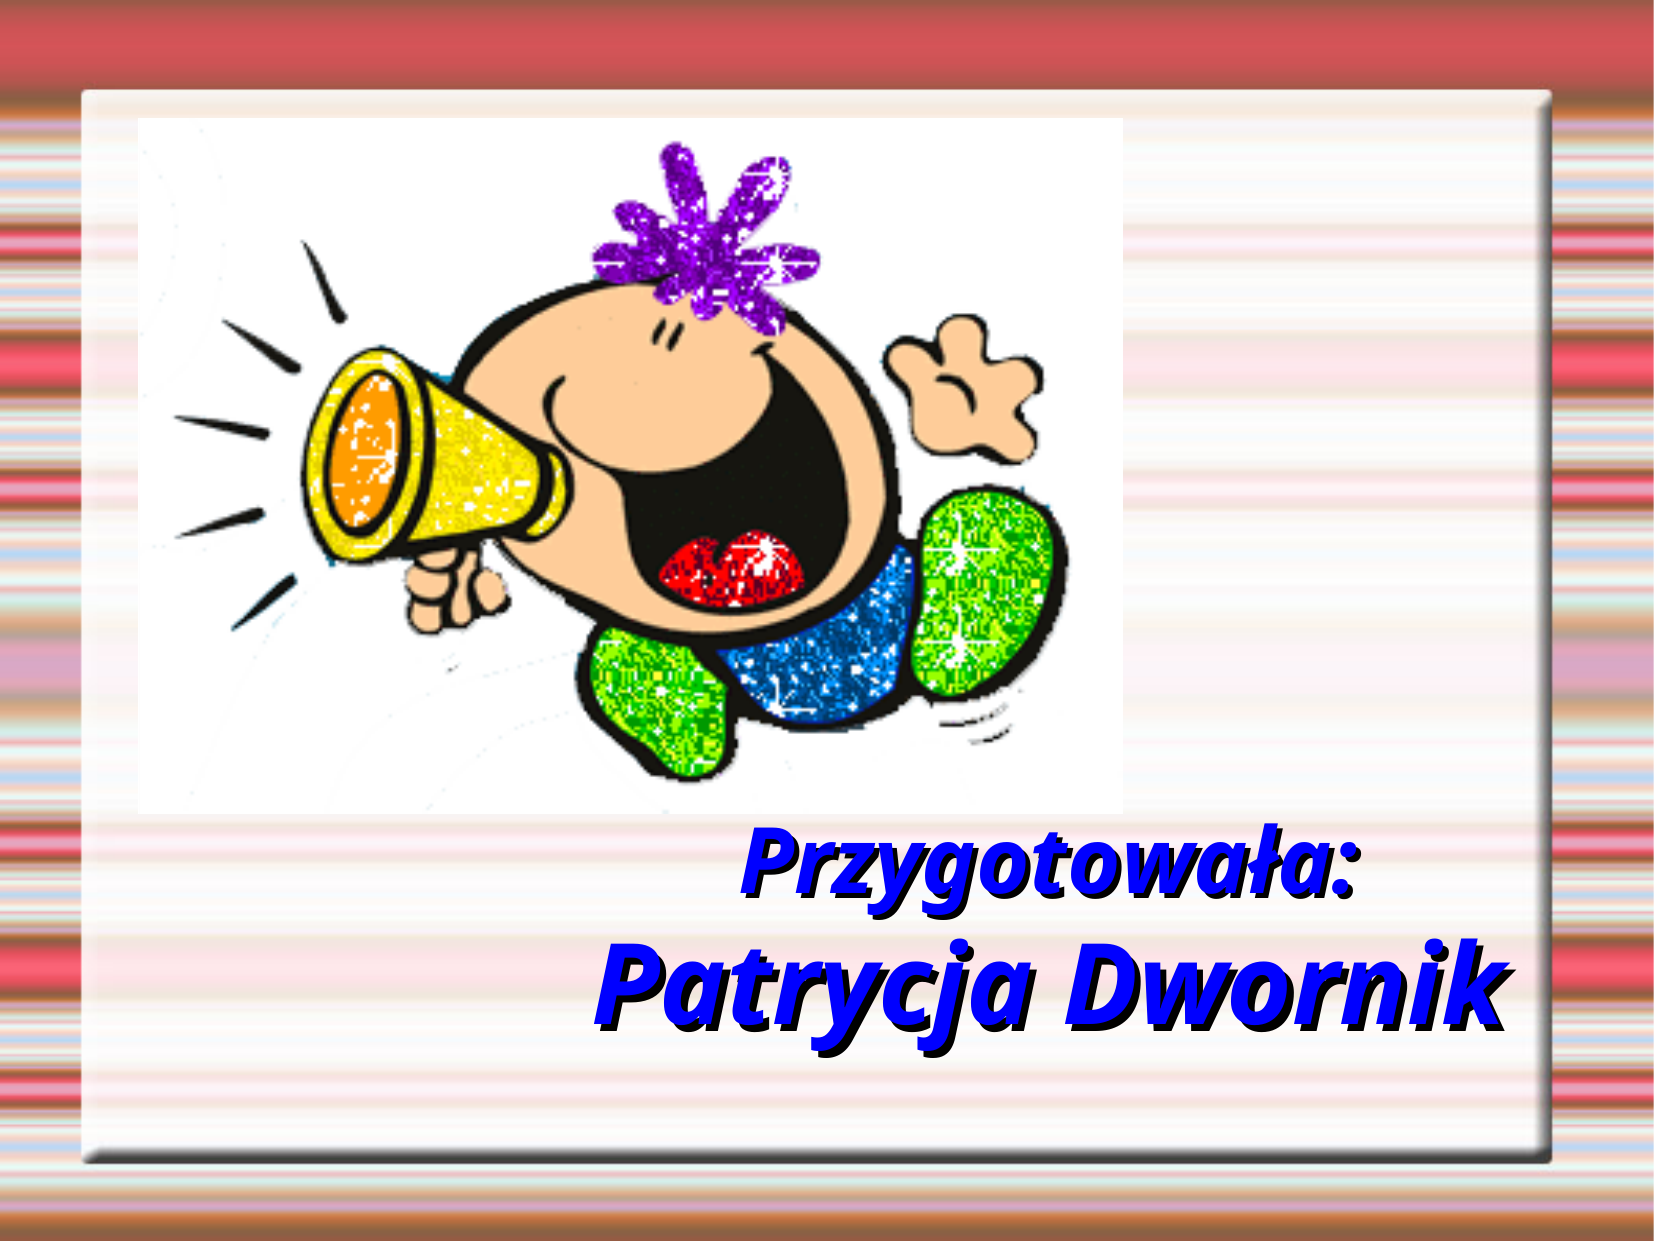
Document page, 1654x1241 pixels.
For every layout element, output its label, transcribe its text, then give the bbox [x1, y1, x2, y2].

picture [138, 118, 1123, 815]
title Przygotowała: Patrycja Dwornik [342, 736, 1654, 1113]
